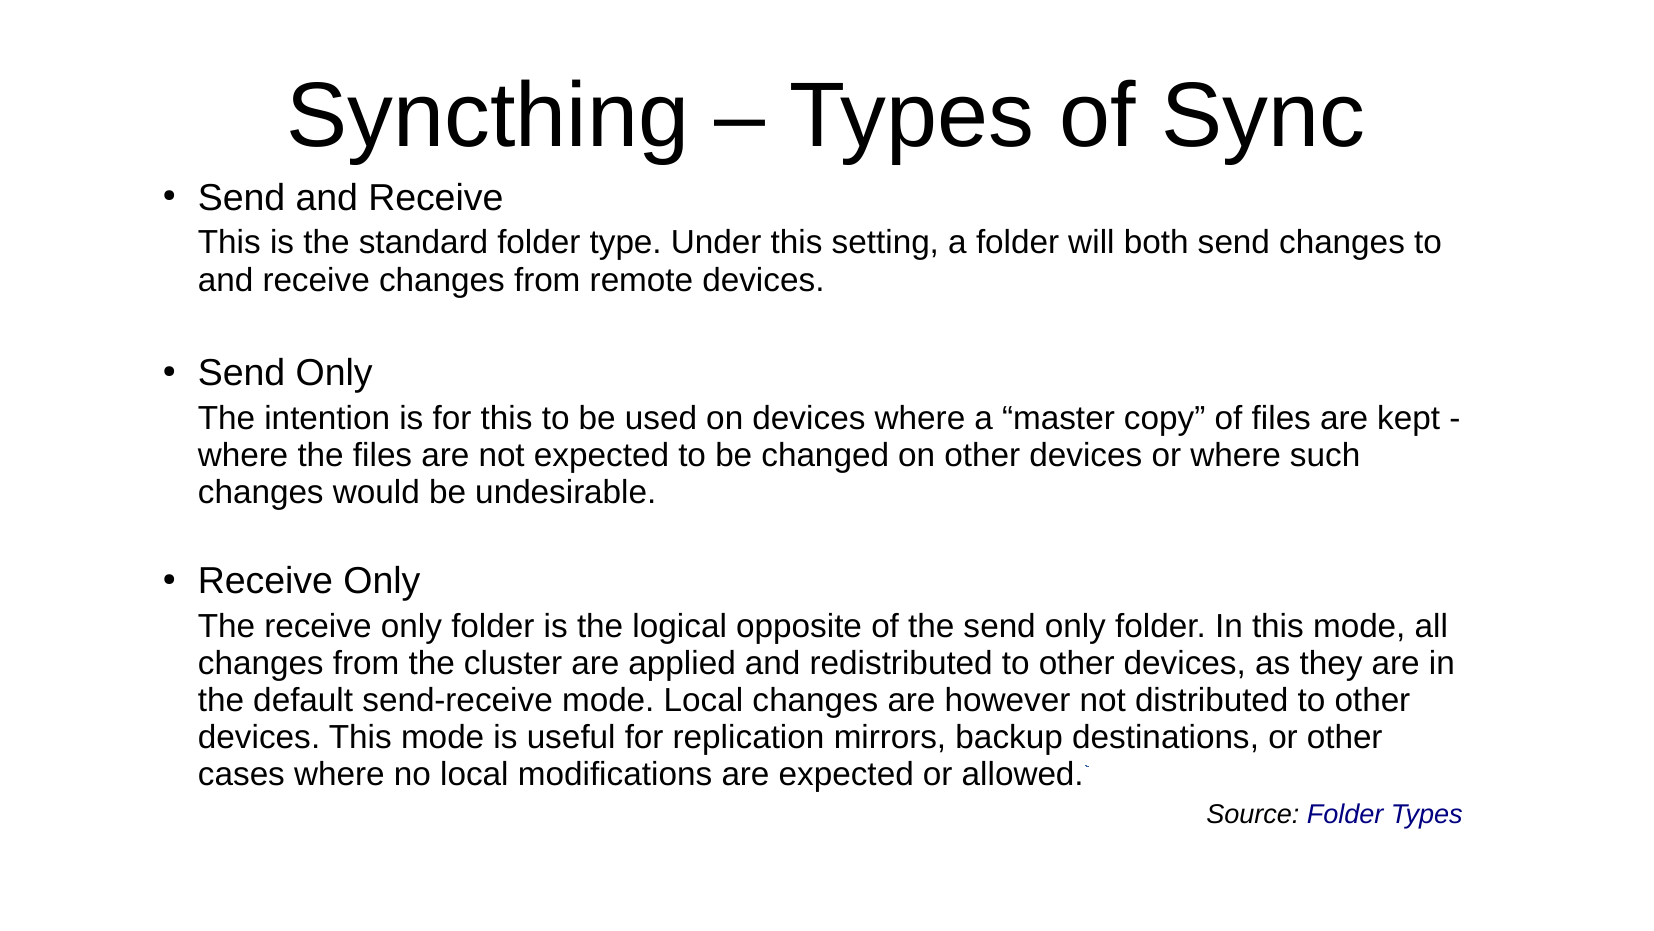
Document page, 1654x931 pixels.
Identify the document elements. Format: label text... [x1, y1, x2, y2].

text_box Send and Receive This is the standard folder type. Under this setting, a folder will both send changes to and receive changes from remote devices. Send Only The intention is for this to be used on devices where a “master copy” of files are kept - where the files are not expected to be changed on other devices or where such changes would be undesirable. Receive Only The receive only folder is the logical opposite of the send only folder. In this mode, all changes from the cluster are applied and redistributed to other devices, as they are in the default send-receive mode. Local changes are however not distributed to other devices. This mode is useful for replication mirrors, backup destinations, or other cases where no local modifications are expected or allowed. Source: Folder Types [147, 168, 1495, 837]
title Syncthing – Types of Sync [82, 37, 1571, 193]
